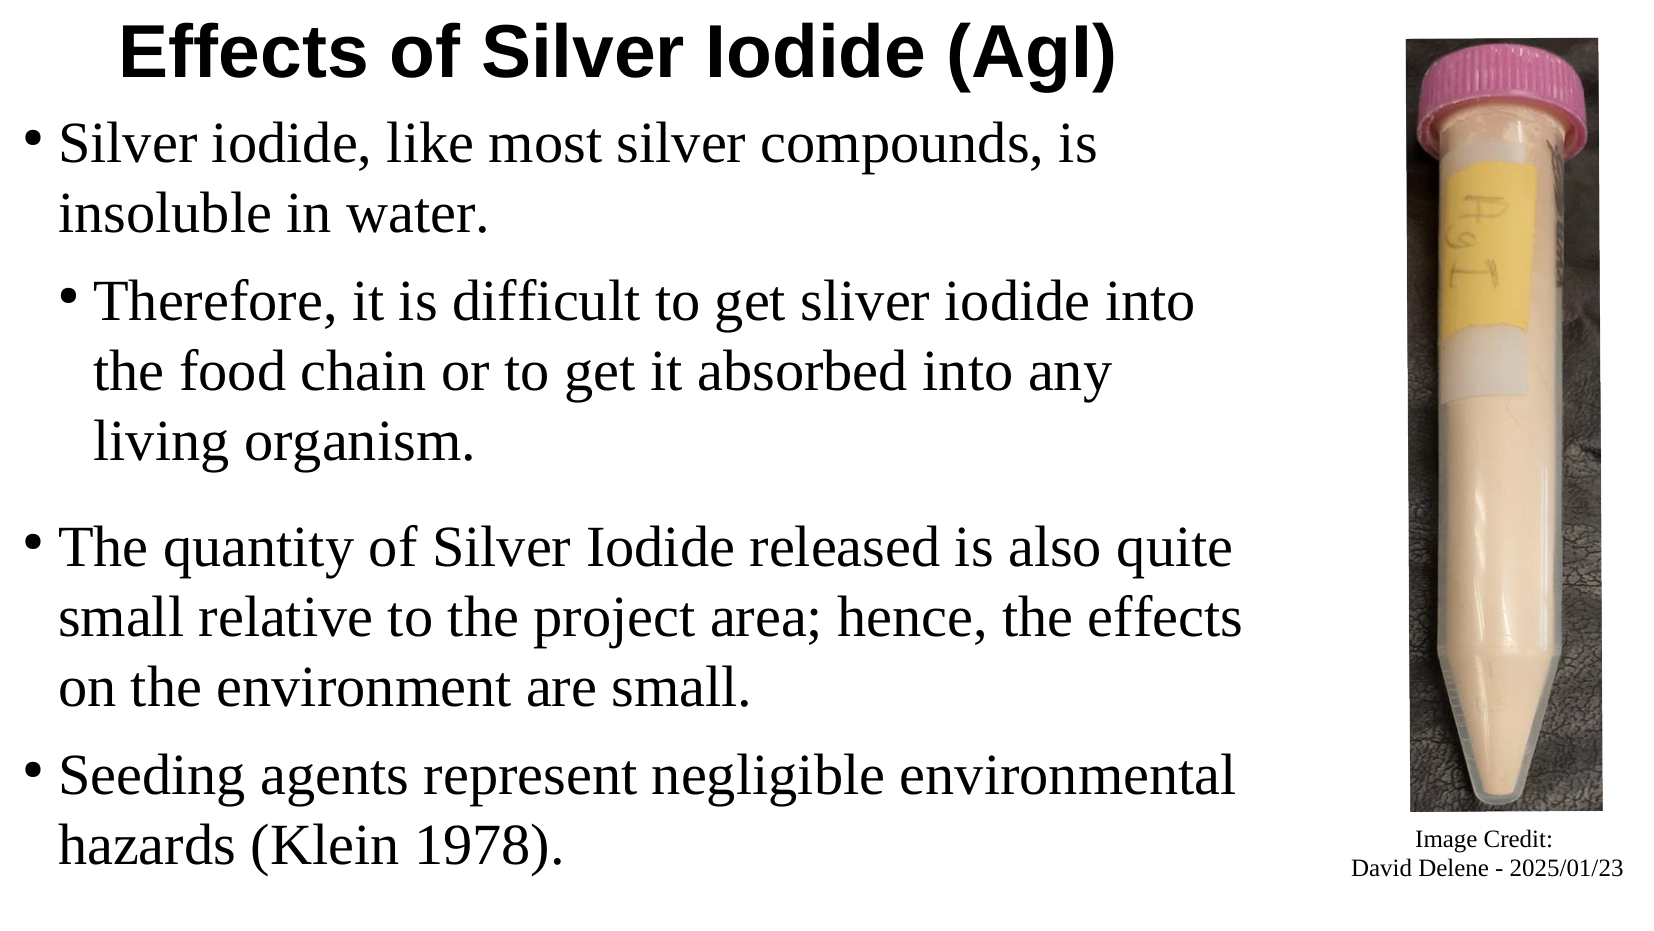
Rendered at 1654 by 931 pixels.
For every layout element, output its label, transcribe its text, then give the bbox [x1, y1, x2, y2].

text_box Silver iodide, like most silver compounds, is insoluble in water. Therefore, it is difficult to get sliver iodide into the food chain or to get it absorbed into any living organism. The quantity of Silver Iodide released is also quite small relative to the project area; hence, the effects on the environment are small. Seeding agents represent negligible environmental hazards (Klein 1978). [7, 96, 1276, 901]
picture [1405, 37, 1603, 812]
text_box Image Credit: David Delene - 2025/01/23 [1324, 814, 1651, 893]
title Effects of Silver Iodide (AgI) [0, 0, 1238, 106]
